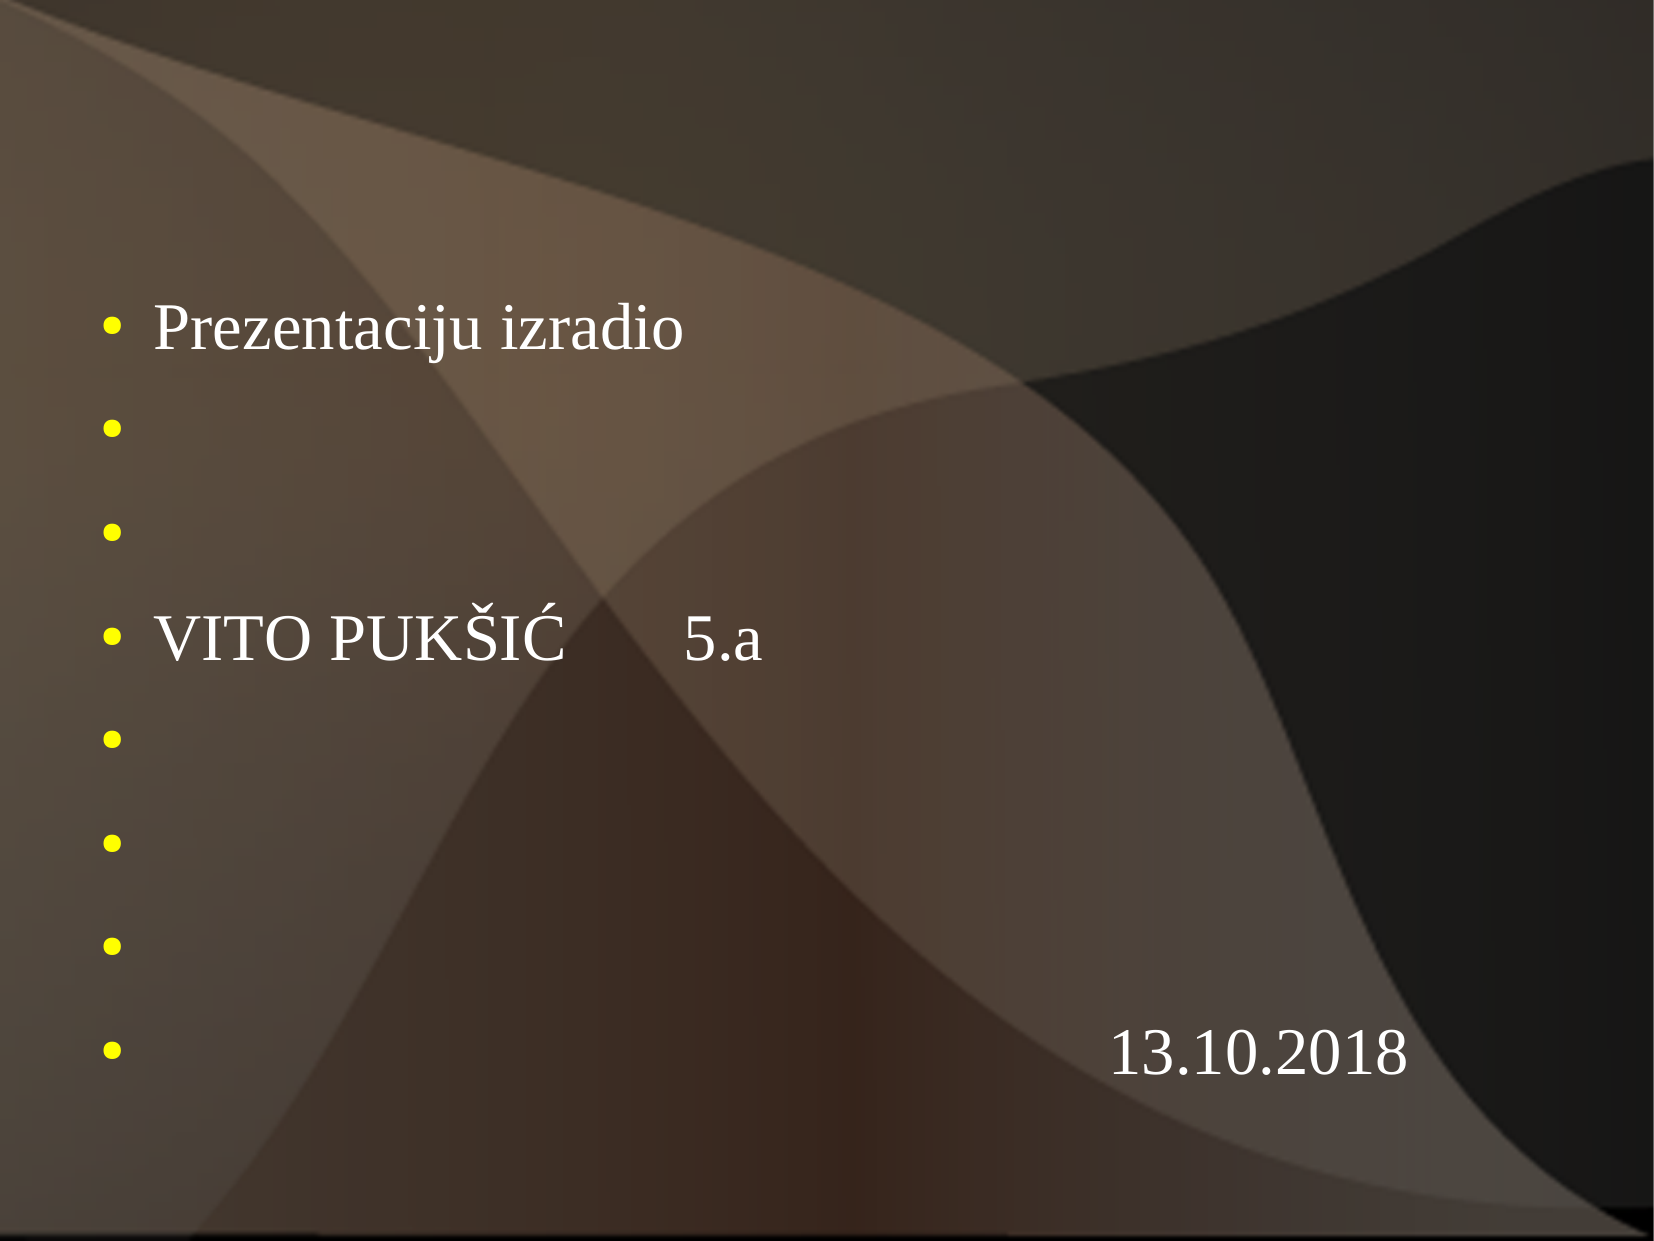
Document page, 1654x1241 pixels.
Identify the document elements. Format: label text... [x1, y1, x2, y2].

list Prezentaciju izradio VITO PUKŠIĆ 5.a 13.10.2018 [82, 290, 1571, 1109]
picture [0, 0, 1654, 1241]
